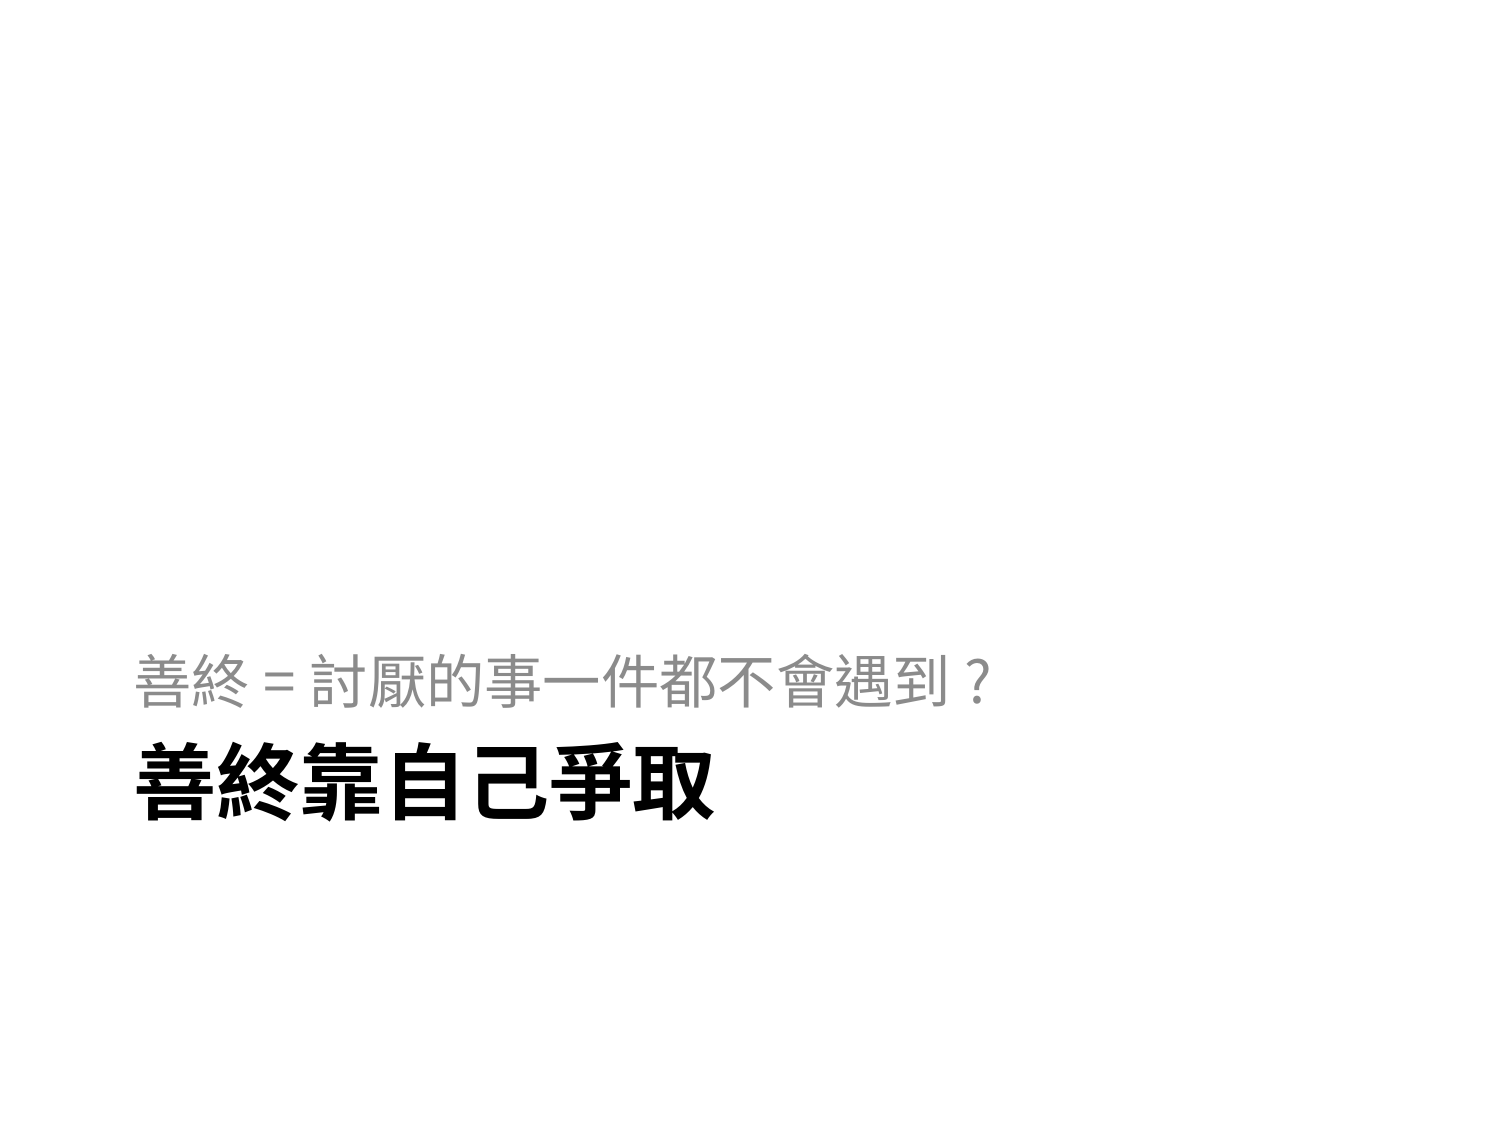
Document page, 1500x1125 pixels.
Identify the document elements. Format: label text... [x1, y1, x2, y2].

list 善終=討厭的事一件都不會遇到? [118, 476, 1394, 723]
title 善終靠自己爭取 [118, 723, 1394, 947]
